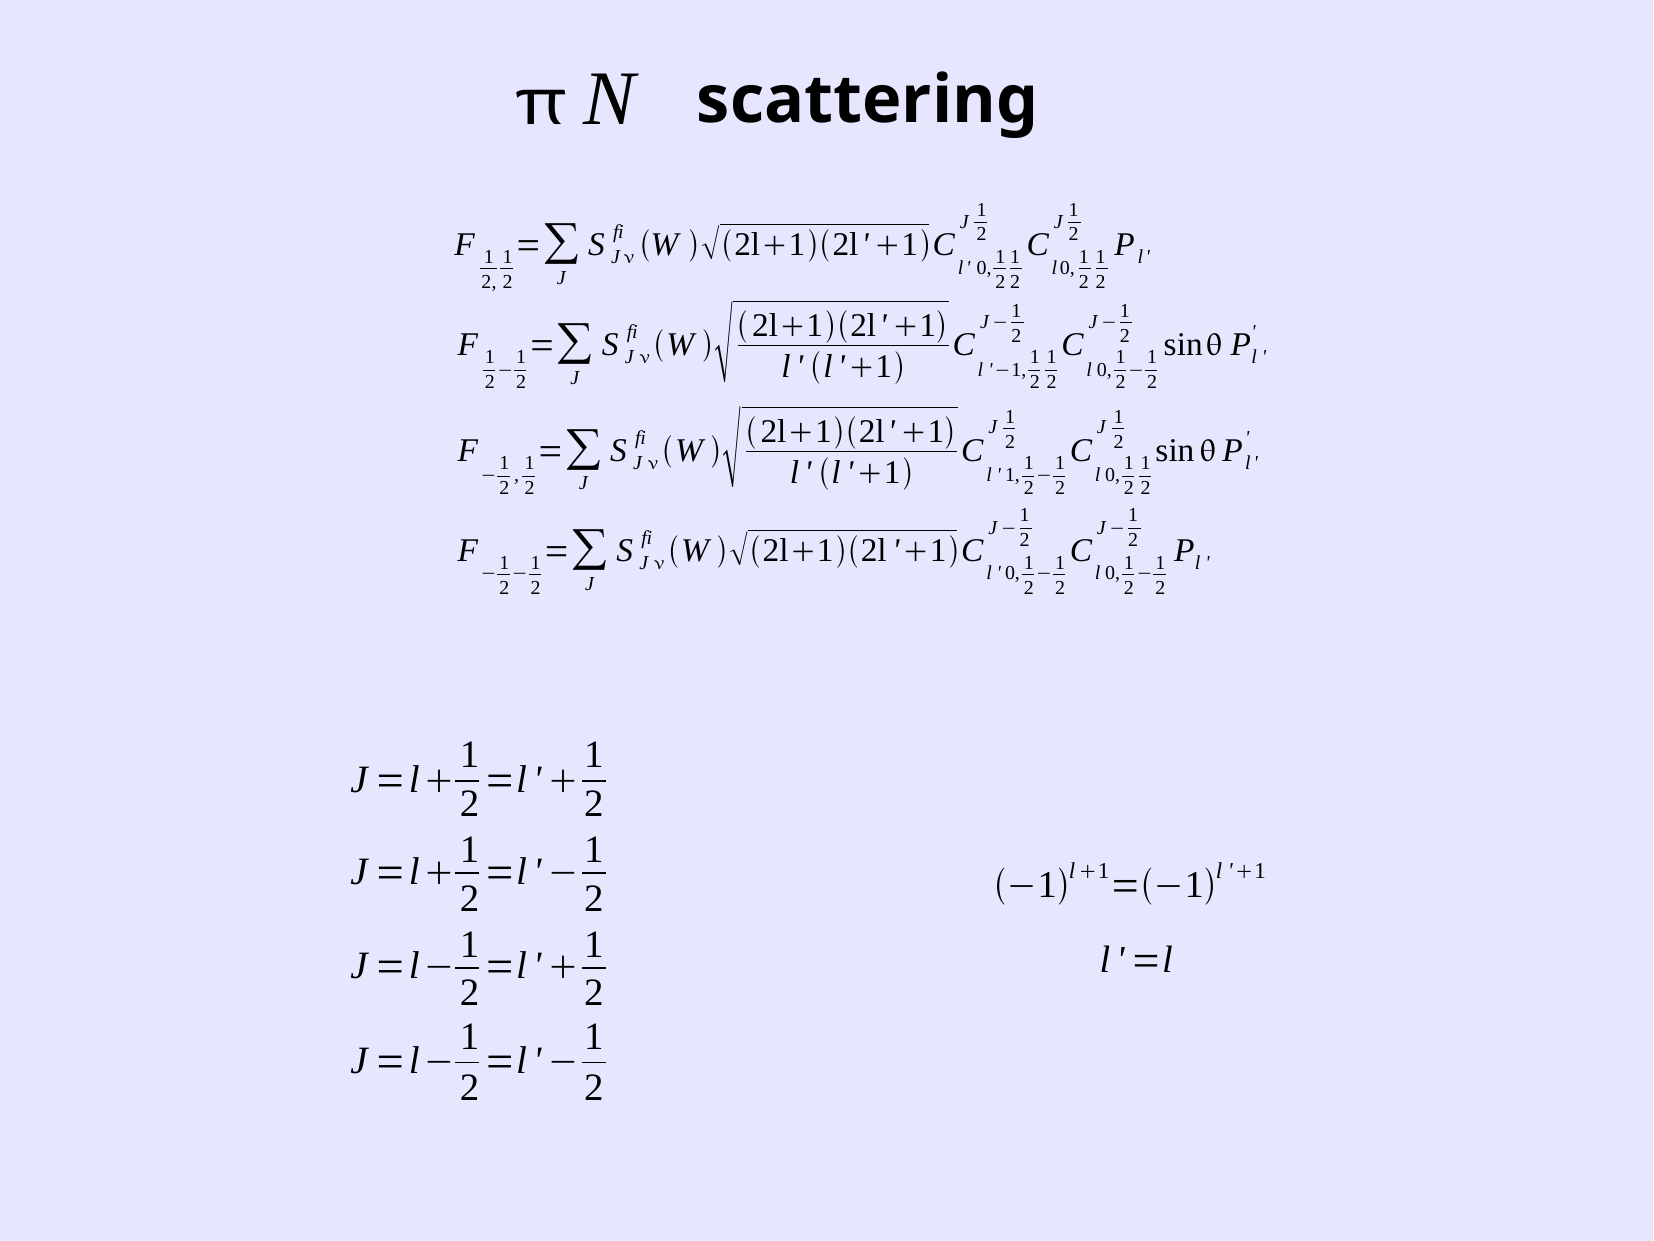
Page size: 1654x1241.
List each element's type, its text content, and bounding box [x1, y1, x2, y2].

chart [984, 859, 1275, 909]
chart [338, 733, 616, 1108]
chart [443, 199, 1158, 293]
chart [1089, 939, 1182, 982]
text_box scattering [594, 43, 1066, 157]
chart [447, 404, 1267, 499]
chart [447, 505, 1218, 599]
chart [496, 57, 594, 143]
chart [447, 299, 1274, 393]
